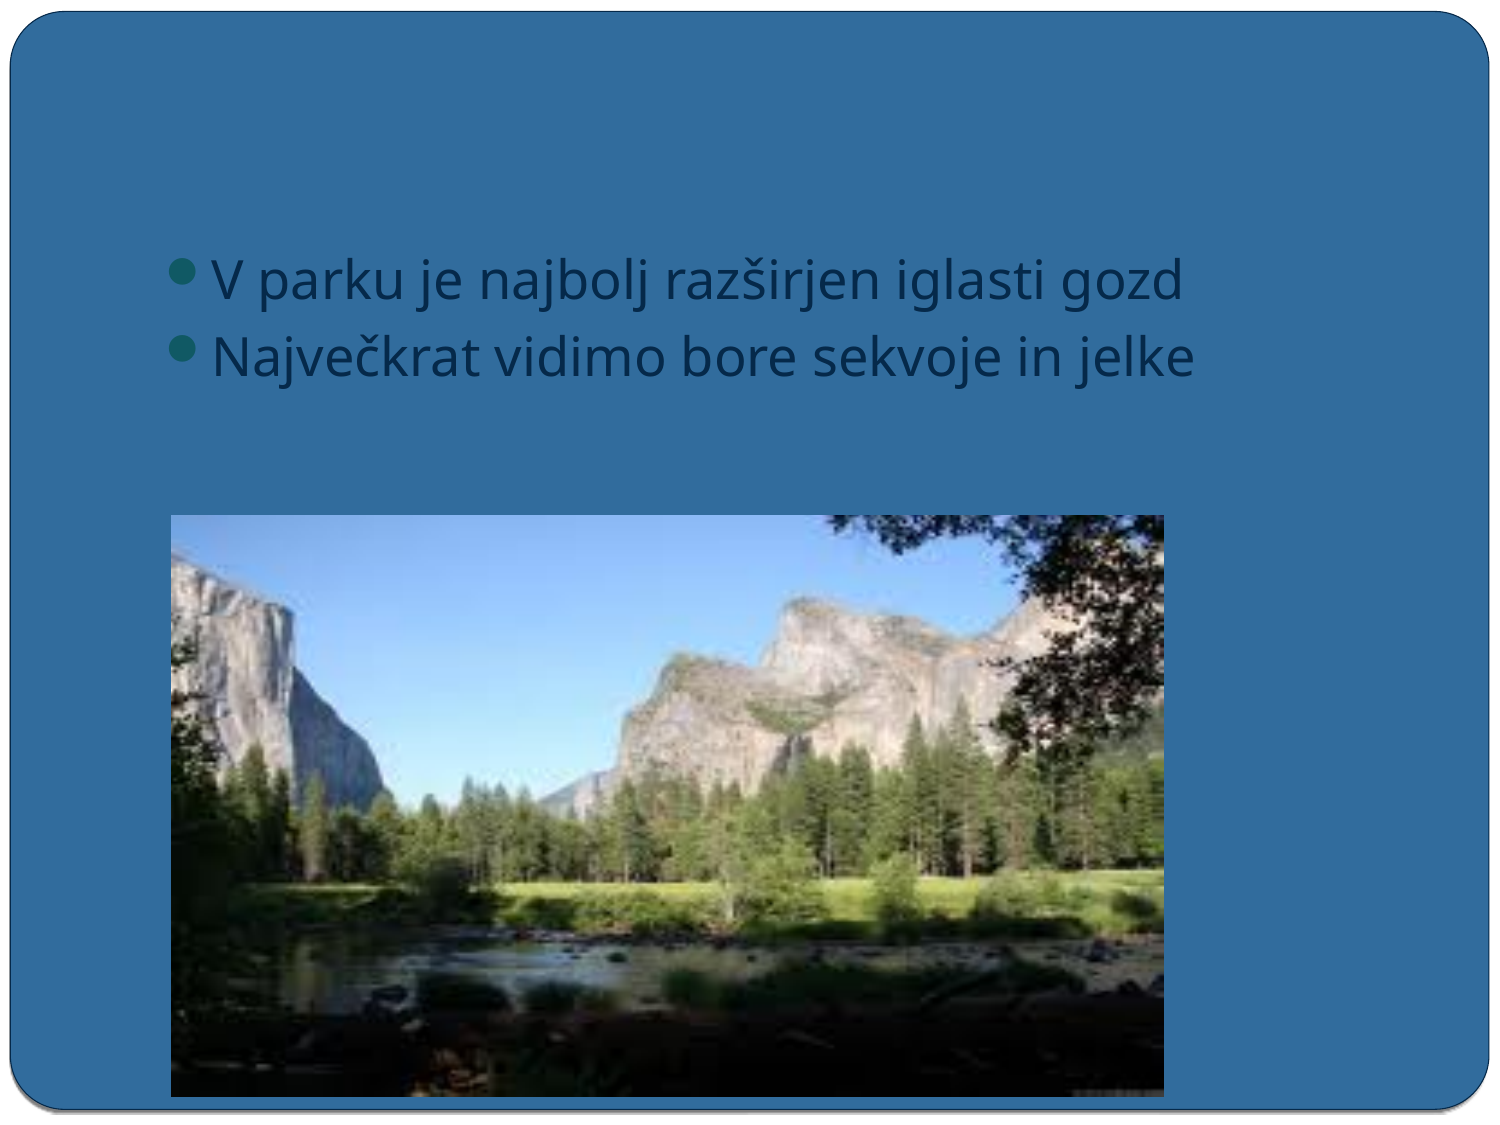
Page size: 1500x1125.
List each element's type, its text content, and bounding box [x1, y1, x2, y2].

picture [171, 515, 1164, 1097]
list V parku je najbolj razširjen iglasti gozd Največkrat vidimo bore sekvoje in jelke [150, 237, 1425, 988]
